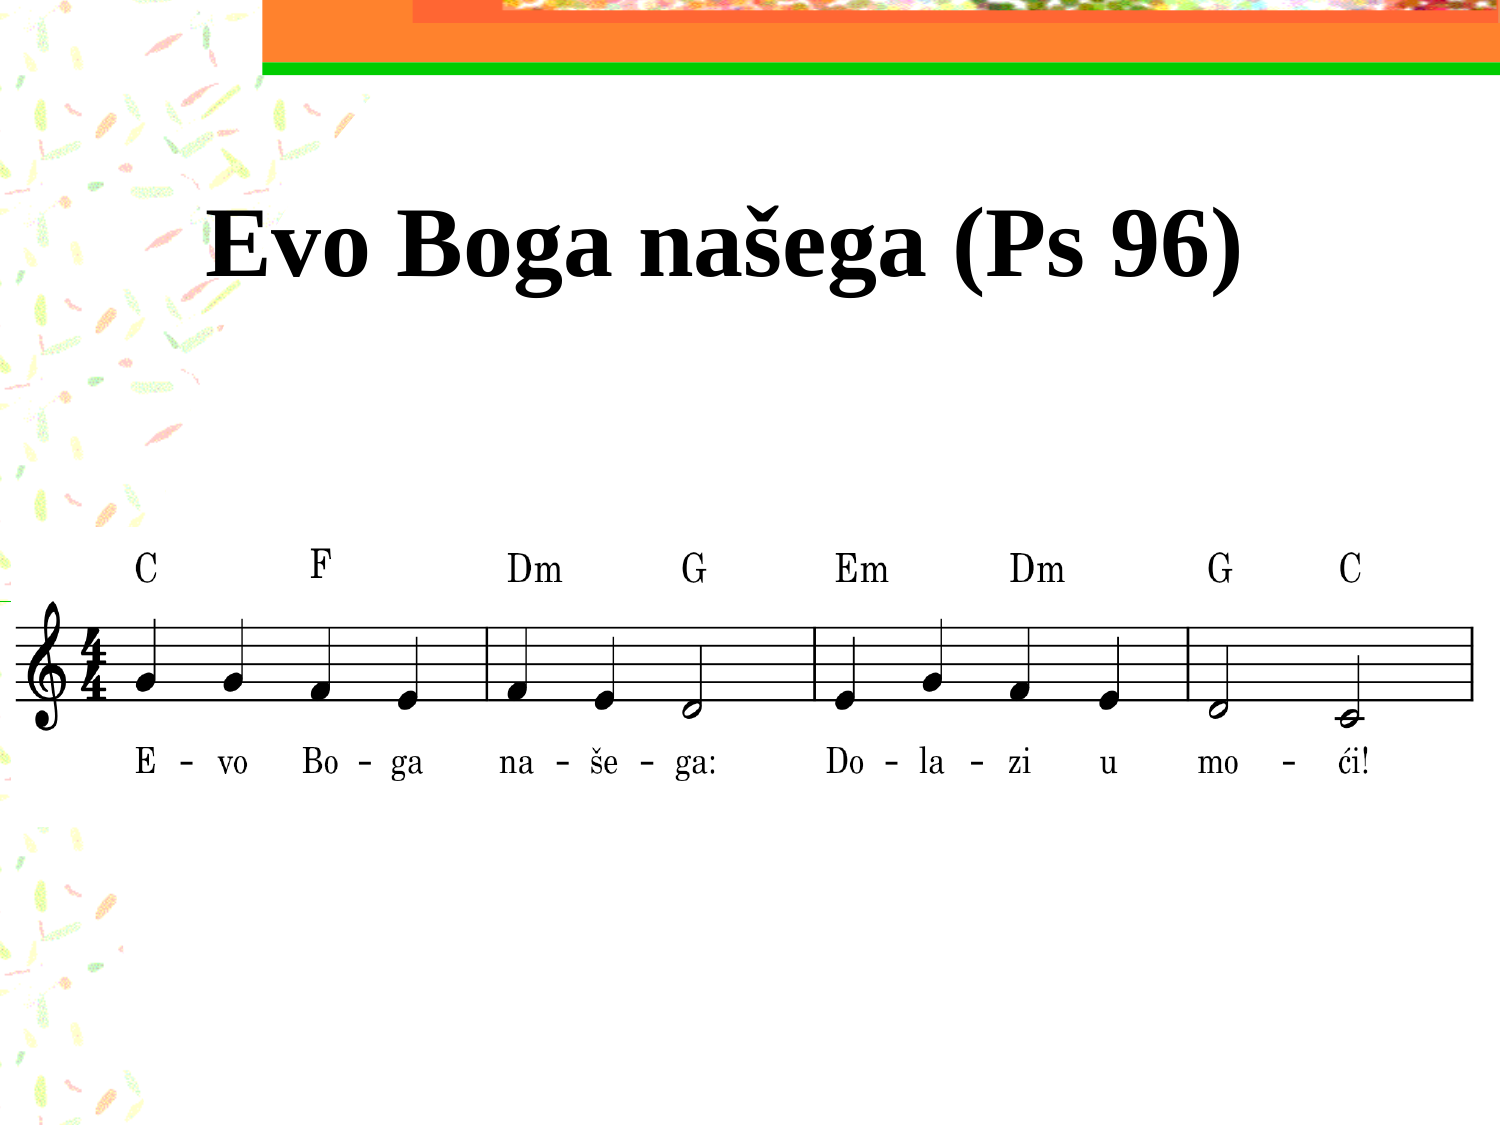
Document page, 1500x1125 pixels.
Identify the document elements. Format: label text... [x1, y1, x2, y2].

text_box Evo Boga našega (Ps 96) [87, 99, 1363, 374]
picture [412, 0, 1500, 23]
picture [0, 0, 1489, 1125]
